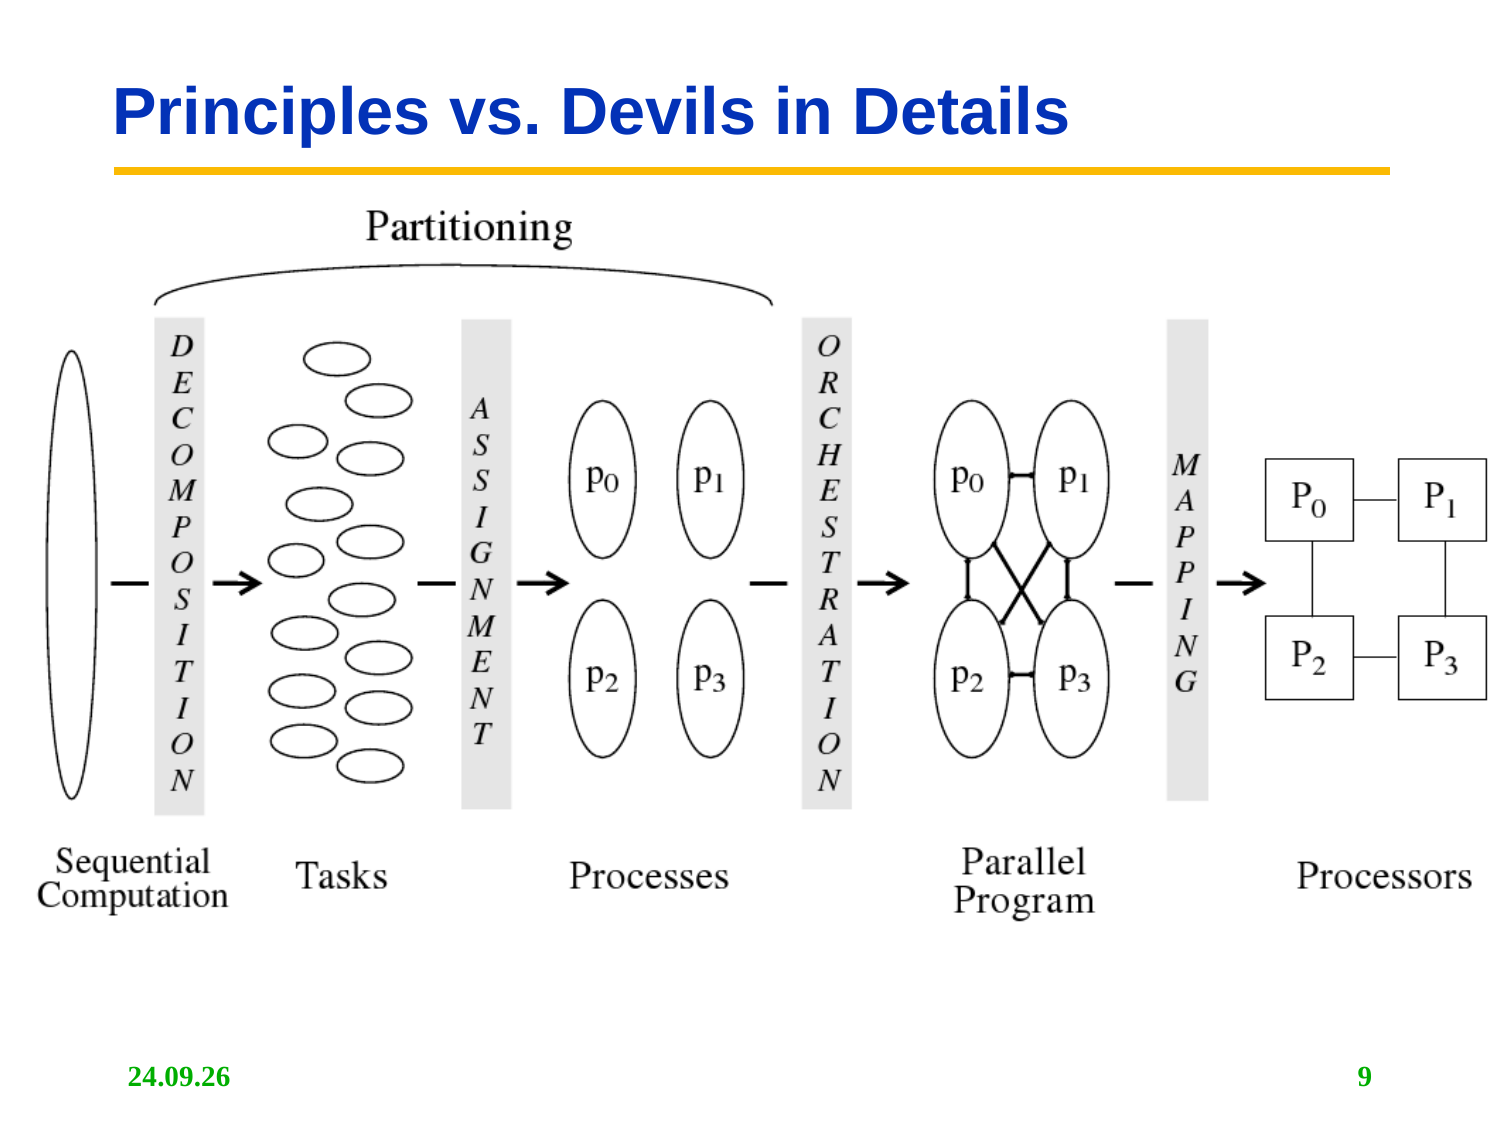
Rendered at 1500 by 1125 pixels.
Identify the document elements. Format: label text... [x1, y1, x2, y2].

picture [0, 198, 1500, 927]
title Principles vs. Devils in Details [112, 61, 1309, 168]
